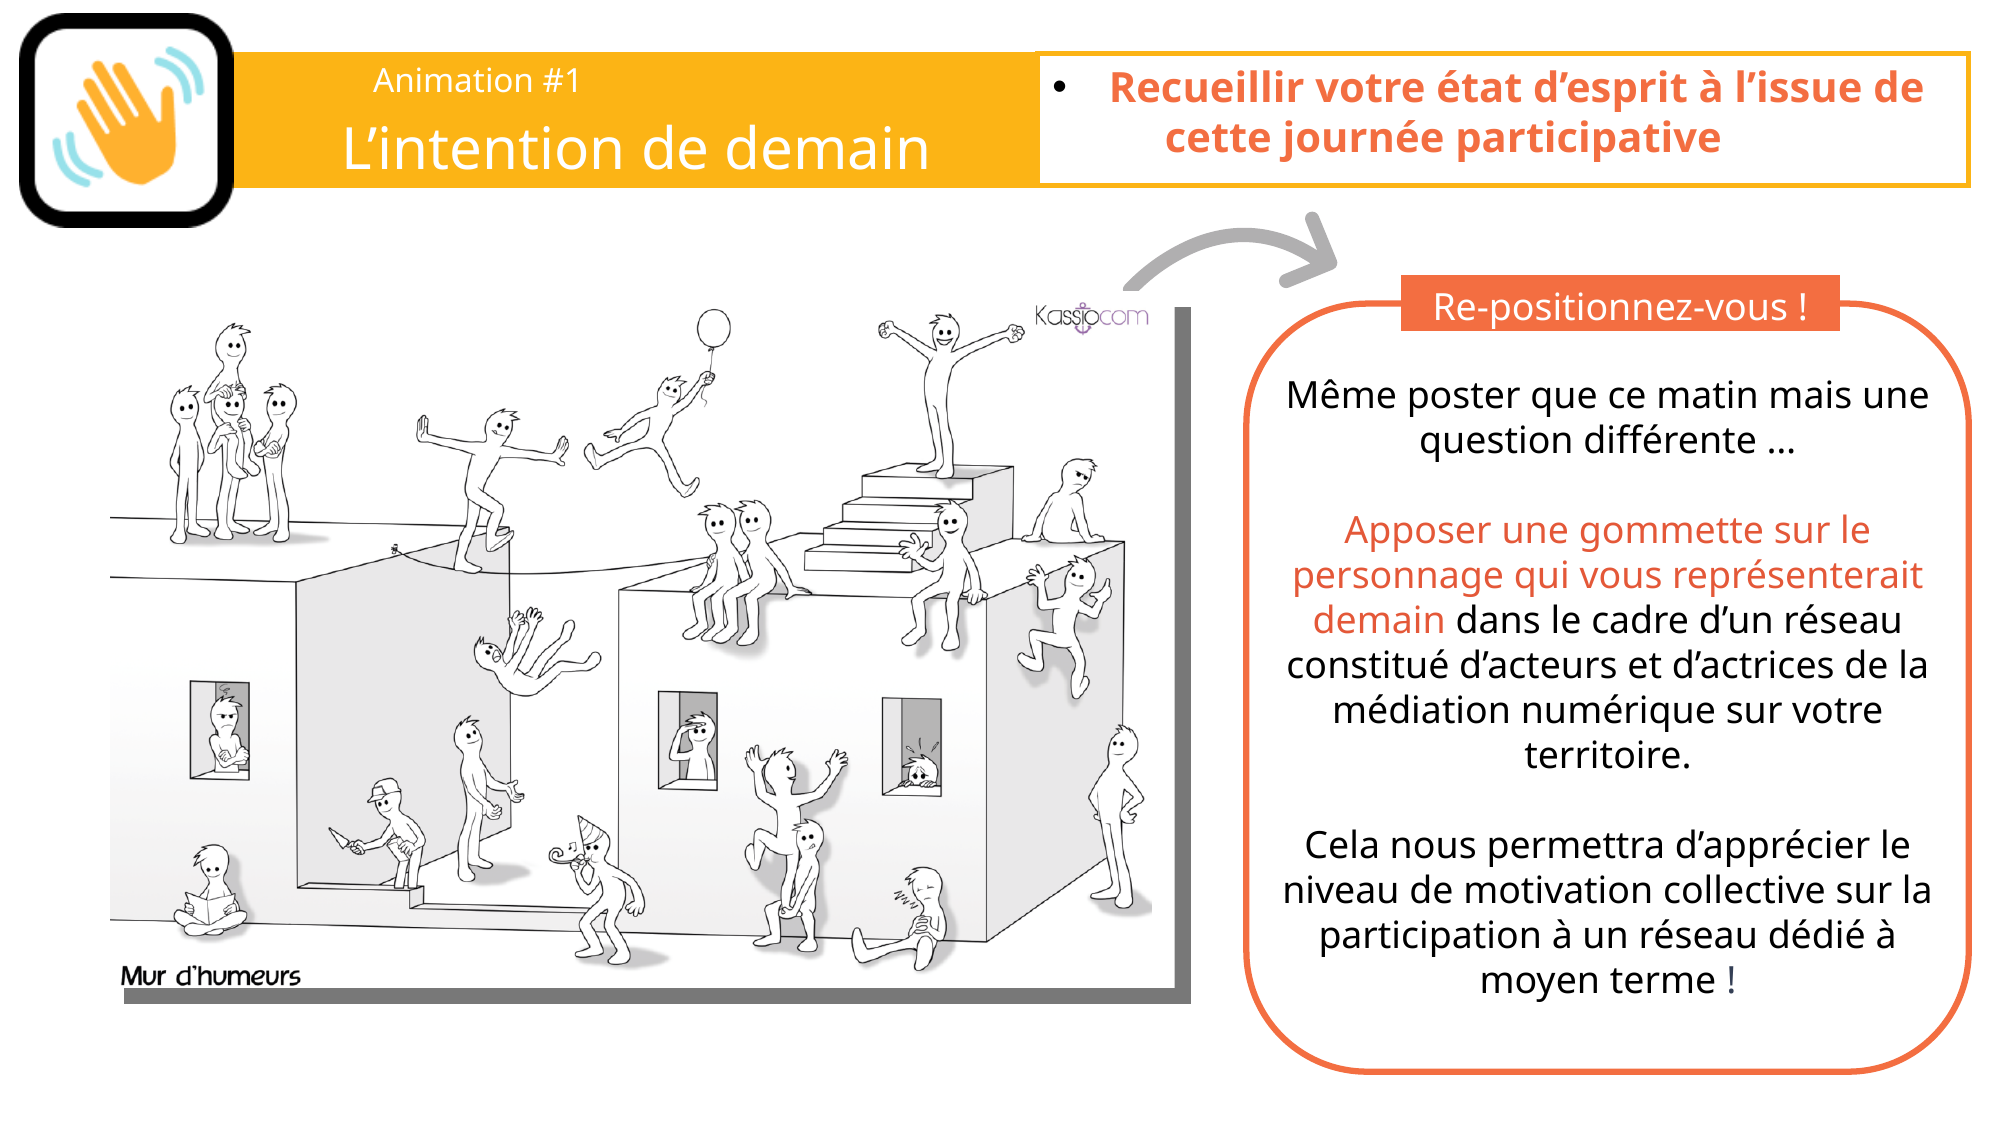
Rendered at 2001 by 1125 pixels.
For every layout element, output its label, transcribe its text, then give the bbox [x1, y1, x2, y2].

picture [108, 109, 1388, 988]
text_box Même poster que ce matin mais une question différente … Apposer une gommette sur le personnage qui vous représenterait demain dans le cadre d’un réseau constitué d’acteurs et d’actrices de la médiation numérique sur votre territoire. Cela nous permettra d’apprécier le niveau de motivation collective sur la participation à un réseau dédié à moyen terme ! [1260, 363, 1956, 1060]
text_box Re-positionnez-vous ! [1401, 275, 1840, 331]
picture [19, 13, 234, 228]
text_box L’intention de demain [234, 107, 1037, 188]
text_box Animation #1 [234, 52, 1037, 107]
text_box Recueillir votre état d’esprit à l’issue de cette journée participative [1037, 53, 1969, 186]
